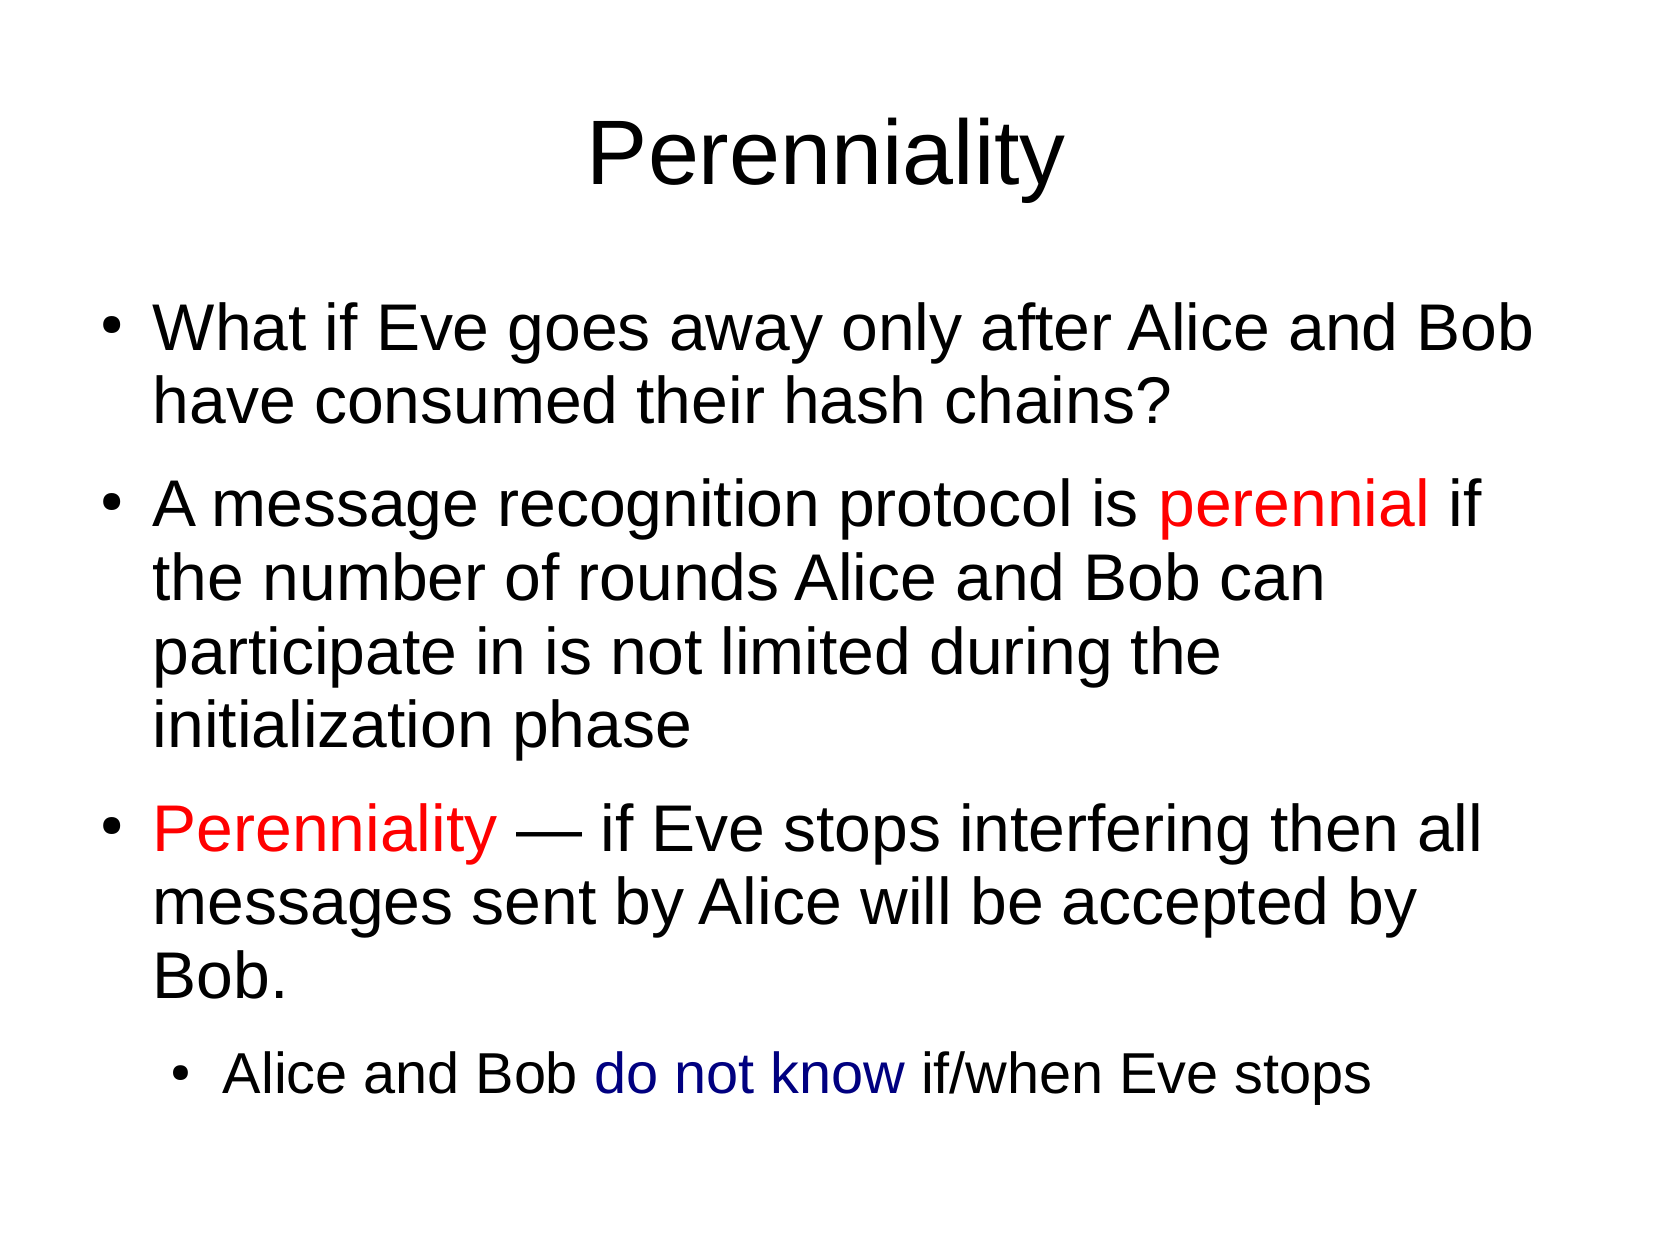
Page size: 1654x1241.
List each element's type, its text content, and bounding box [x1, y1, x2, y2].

title Perenniality [82, 56, 1571, 250]
list What if Eve goes away only after Alice and Bob have consumed their hash chains? A message recognition protocol is perennial if the number of rounds Alice and Bob can participate in is not limited during the initialization phase Perenniality — if Eve stops interfering then all messages sent by Alice will be accepted by Bob. Alice and Bob do not know if/when Eve stops [82, 290, 1571, 1109]
